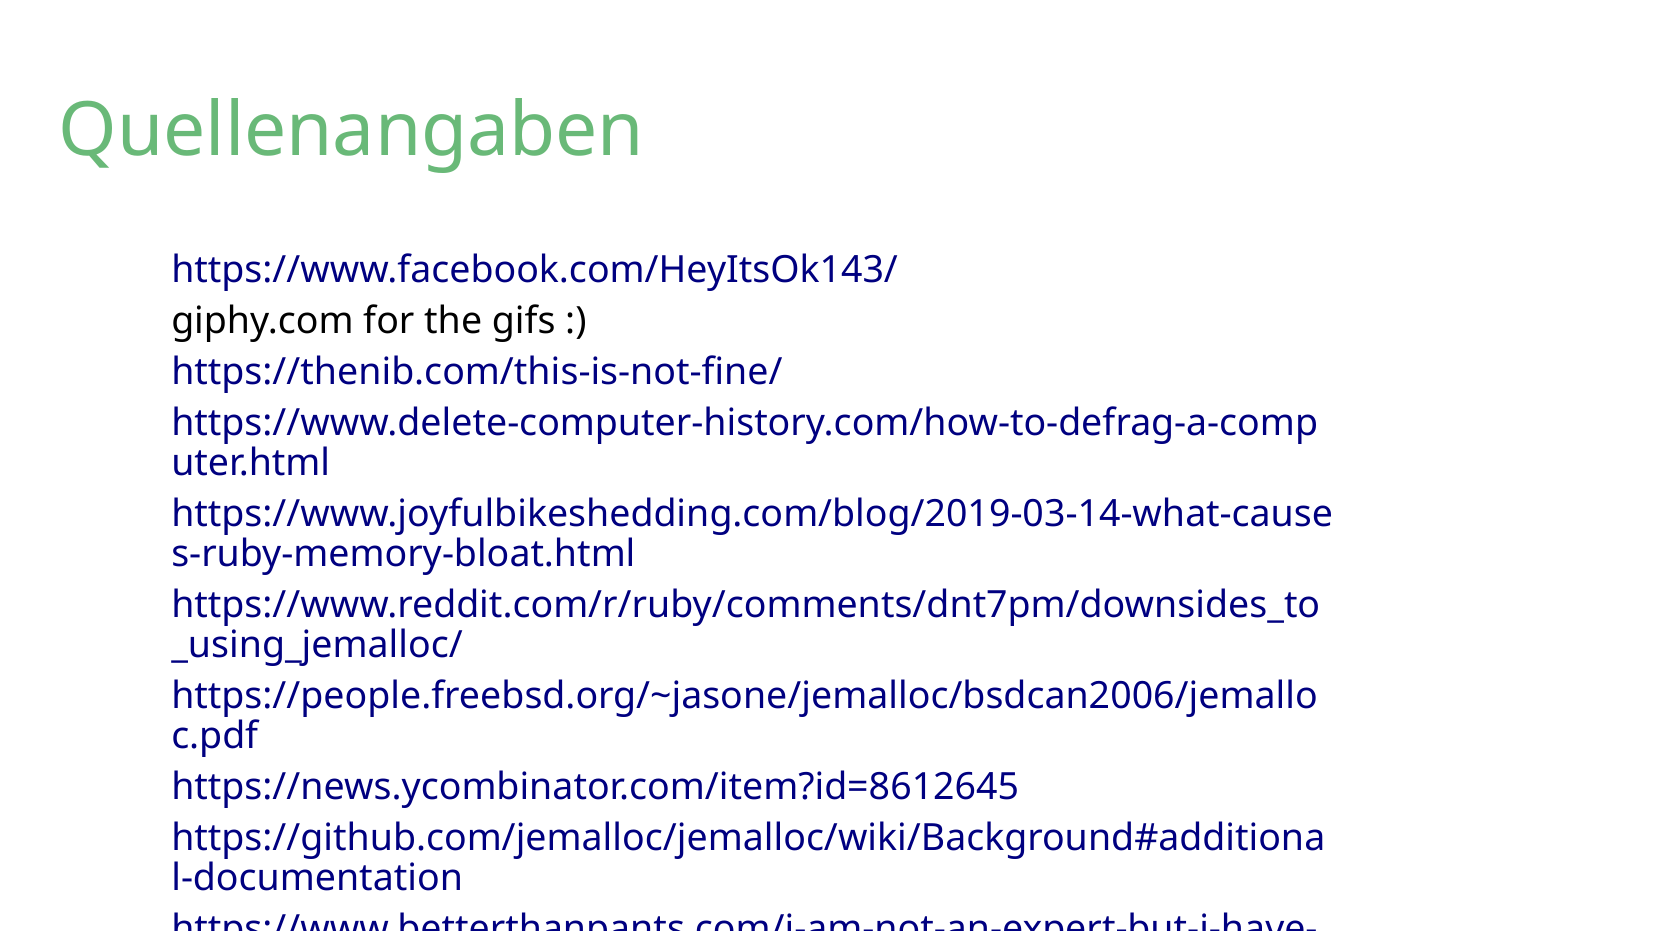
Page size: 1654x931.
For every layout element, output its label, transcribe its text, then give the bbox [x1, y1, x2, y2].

title Quellenangaben [59, 59, 1595, 178]
text_box https://www.facebook.com/HeyItsOk143/ giphy.com for the gifs :) https://thenib.com/this-is-not-fine/ https://www.delete-computer-history.com/how-to-defrag-a-computer.html https://www.joyfulbikeshedding.com/blog/2019-03-14-what-causes-ruby-memory-bloat.html https://www.reddit.com/r/ruby/comments/dnt7pm/downsides_to_using_jemalloc/ https://people.freebsd.org/~jasone/jemalloc/bsdcan2006/jemalloc.pdf https://news.ycombinator.com/item?id=8612645 https://github.com/jemalloc/jemalloc/wiki/Background#additional-documentation https://www.betterthanpants.com/i-am-not-an-expert-but-i-have-watched-a-lot-of-youtube-videos-funny-t-shirt https://soundcloud.com/evan-arkana-ardes/oh-no-oh-no-oh-no-no-no-song [165, 242, 1341, 815]
text_box [47, 224, 1530, 357]
